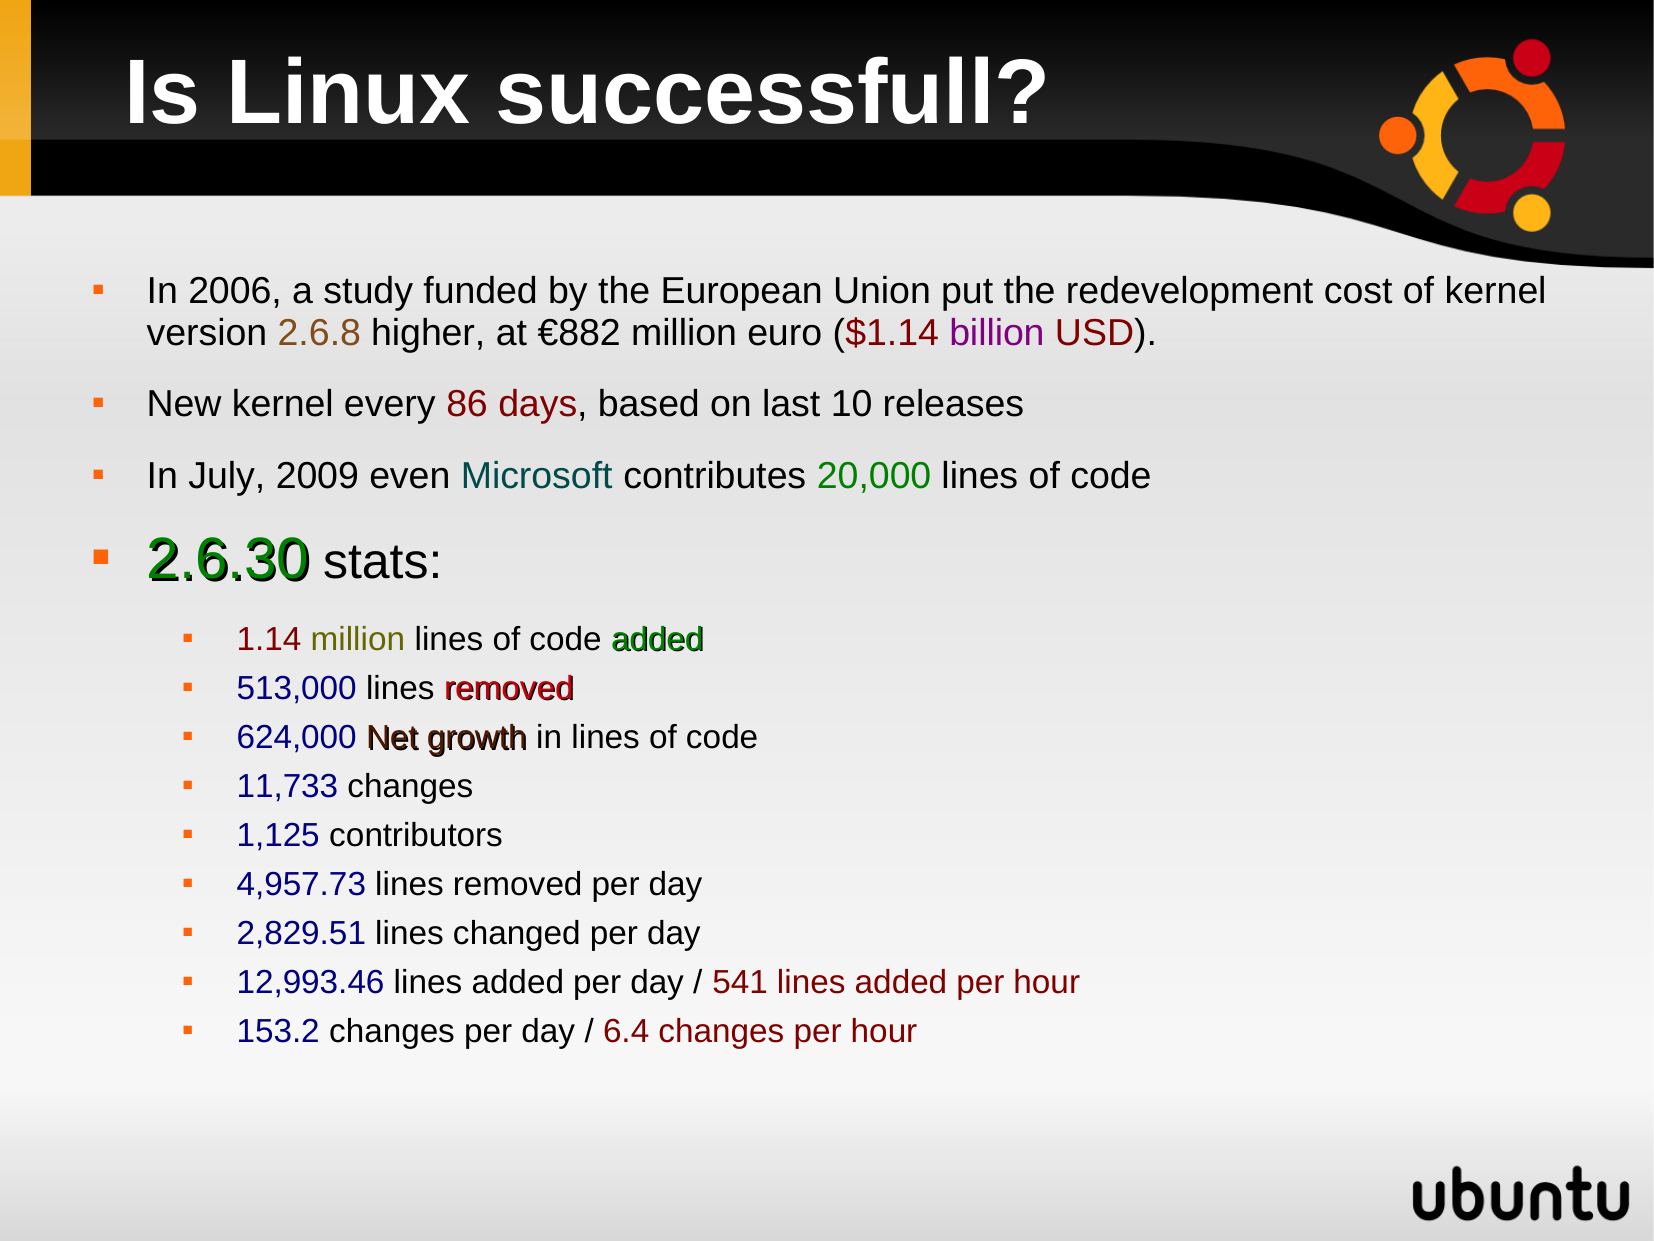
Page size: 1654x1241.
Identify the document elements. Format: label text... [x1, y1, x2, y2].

picture [0, 0, 1654, 1241]
title Is Linux successfull? [124, 0, 1613, 188]
list In 2006, a study funded by the European Union put the redevelopment cost of kernel version 2.6.8 higher, at €882 million euro ($1.14 billion USD). New kernel every 86 days, based on last 10 releases In July, 2009 even Microsoft contributes 20,000 lines of code 2.6.30 stats: 1.14 million lines of code added 513,000 lines removed 624,000 Net growth in lines of code 11,733 changes 1,125 contributors 4,957.73 lines removed per day 2,829.51 lines changed per day 12,993.46 lines added per day / 541 lines added per hour 153.2 changes per day / 6.4 changes per hour [75, 269, 1564, 1188]
